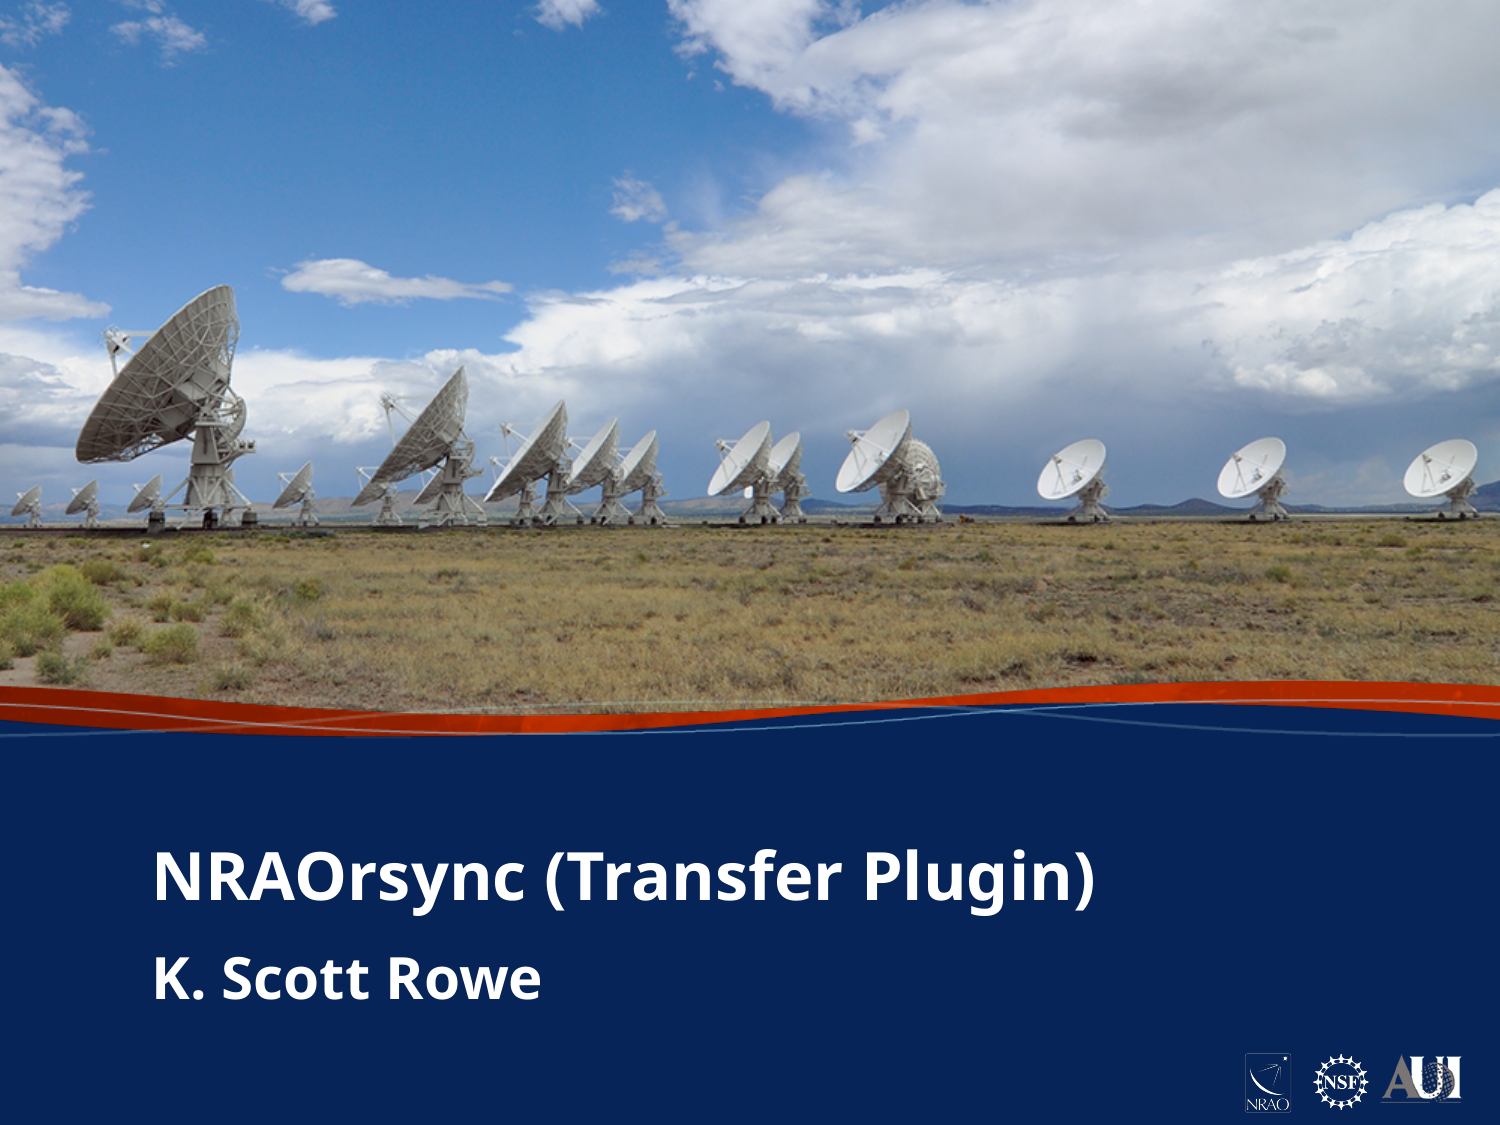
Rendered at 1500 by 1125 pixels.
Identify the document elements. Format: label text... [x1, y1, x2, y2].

picture [1379, 1052, 1464, 1109]
picture [0, 0, 1500, 750]
list NRAOrsync (Transfer Plugin) [136, 826, 1304, 930]
list K. Scott Rowe [136, 934, 1304, 1038]
